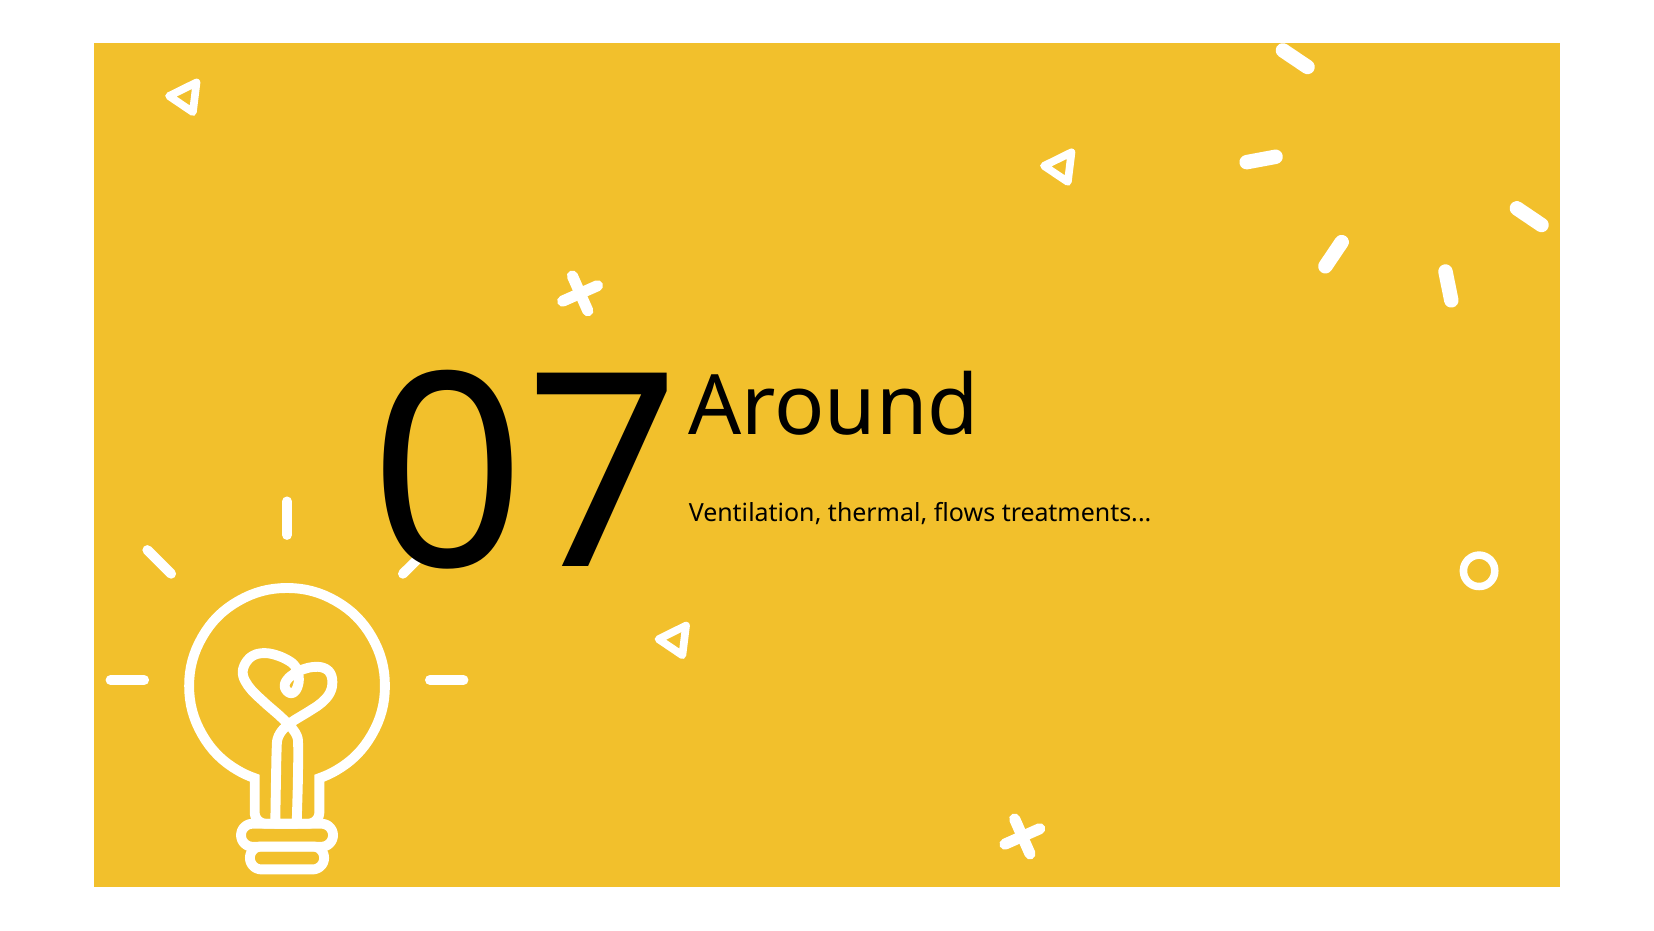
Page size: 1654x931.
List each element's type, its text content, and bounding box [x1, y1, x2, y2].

title 07 [370, 276, 716, 646]
title Around [716, 345, 1409, 459]
text_box Ventilation, thermal, flows treatments... [716, 460, 1349, 564]
